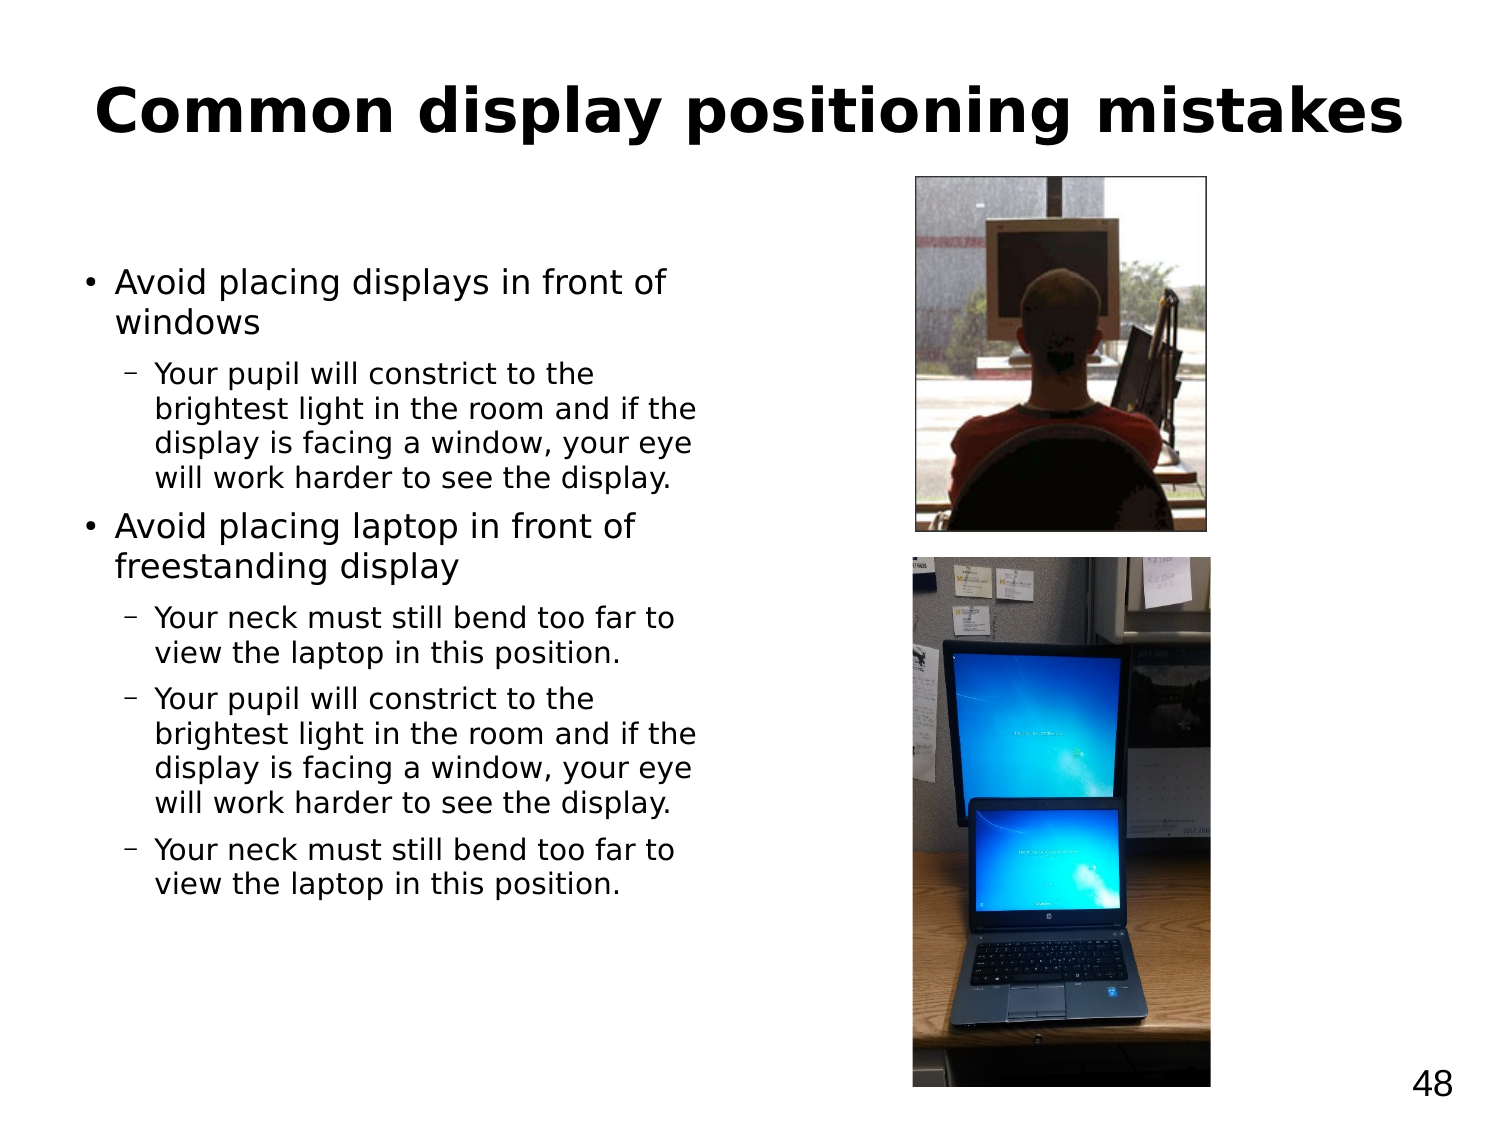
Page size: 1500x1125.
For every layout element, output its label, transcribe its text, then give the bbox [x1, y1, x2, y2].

title Common display positioning mistakes [75, 44, 1425, 177]
list Avoid placing displays in front of windows Your pupil will constrict to the brightest light in the room and if the display is facing a window, your eye will work harder to see the display. Avoid placing laptop in front of freestanding display Your neck must still bend too far to view the laptop in this position. Your pupil will constrict to the brightest light in the room and if the display is facing a window, your eye will work harder to see the display. Your neck must still bend too far to view the laptop in this position. [75, 263, 734, 916]
picture [912, 557, 1211, 1087]
picture [915, 176, 1207, 532]
